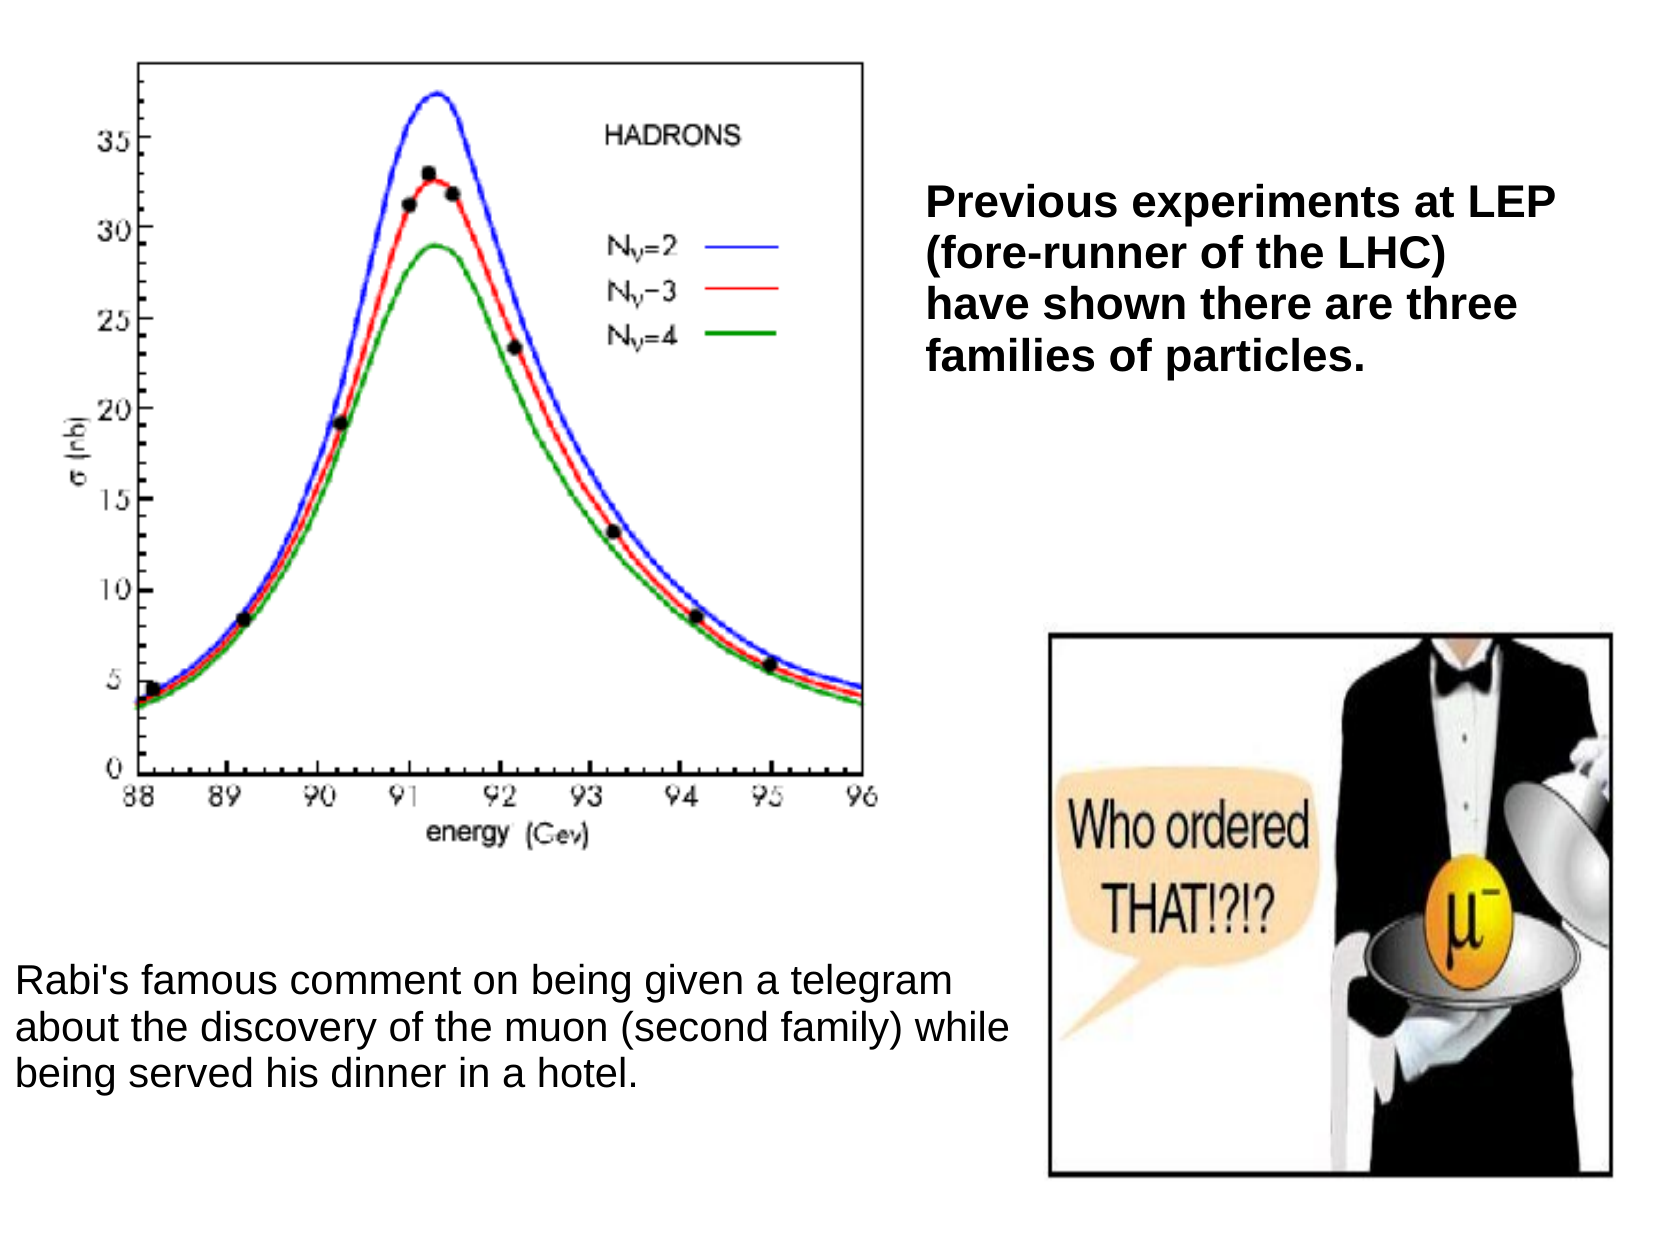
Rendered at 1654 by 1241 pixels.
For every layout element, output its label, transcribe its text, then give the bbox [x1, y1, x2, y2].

text_box Previous experiments at LEP (fore-runner of the LHC) have shown there are three families of particles. [910, 168, 1572, 393]
picture [55, 26, 901, 860]
picture [1043, 622, 1619, 1190]
text_box Rabi's famous comment on being given a telegram about the discovery of the muon (second family) while being served his dinner in a hotel. [0, 949, 1043, 1158]
